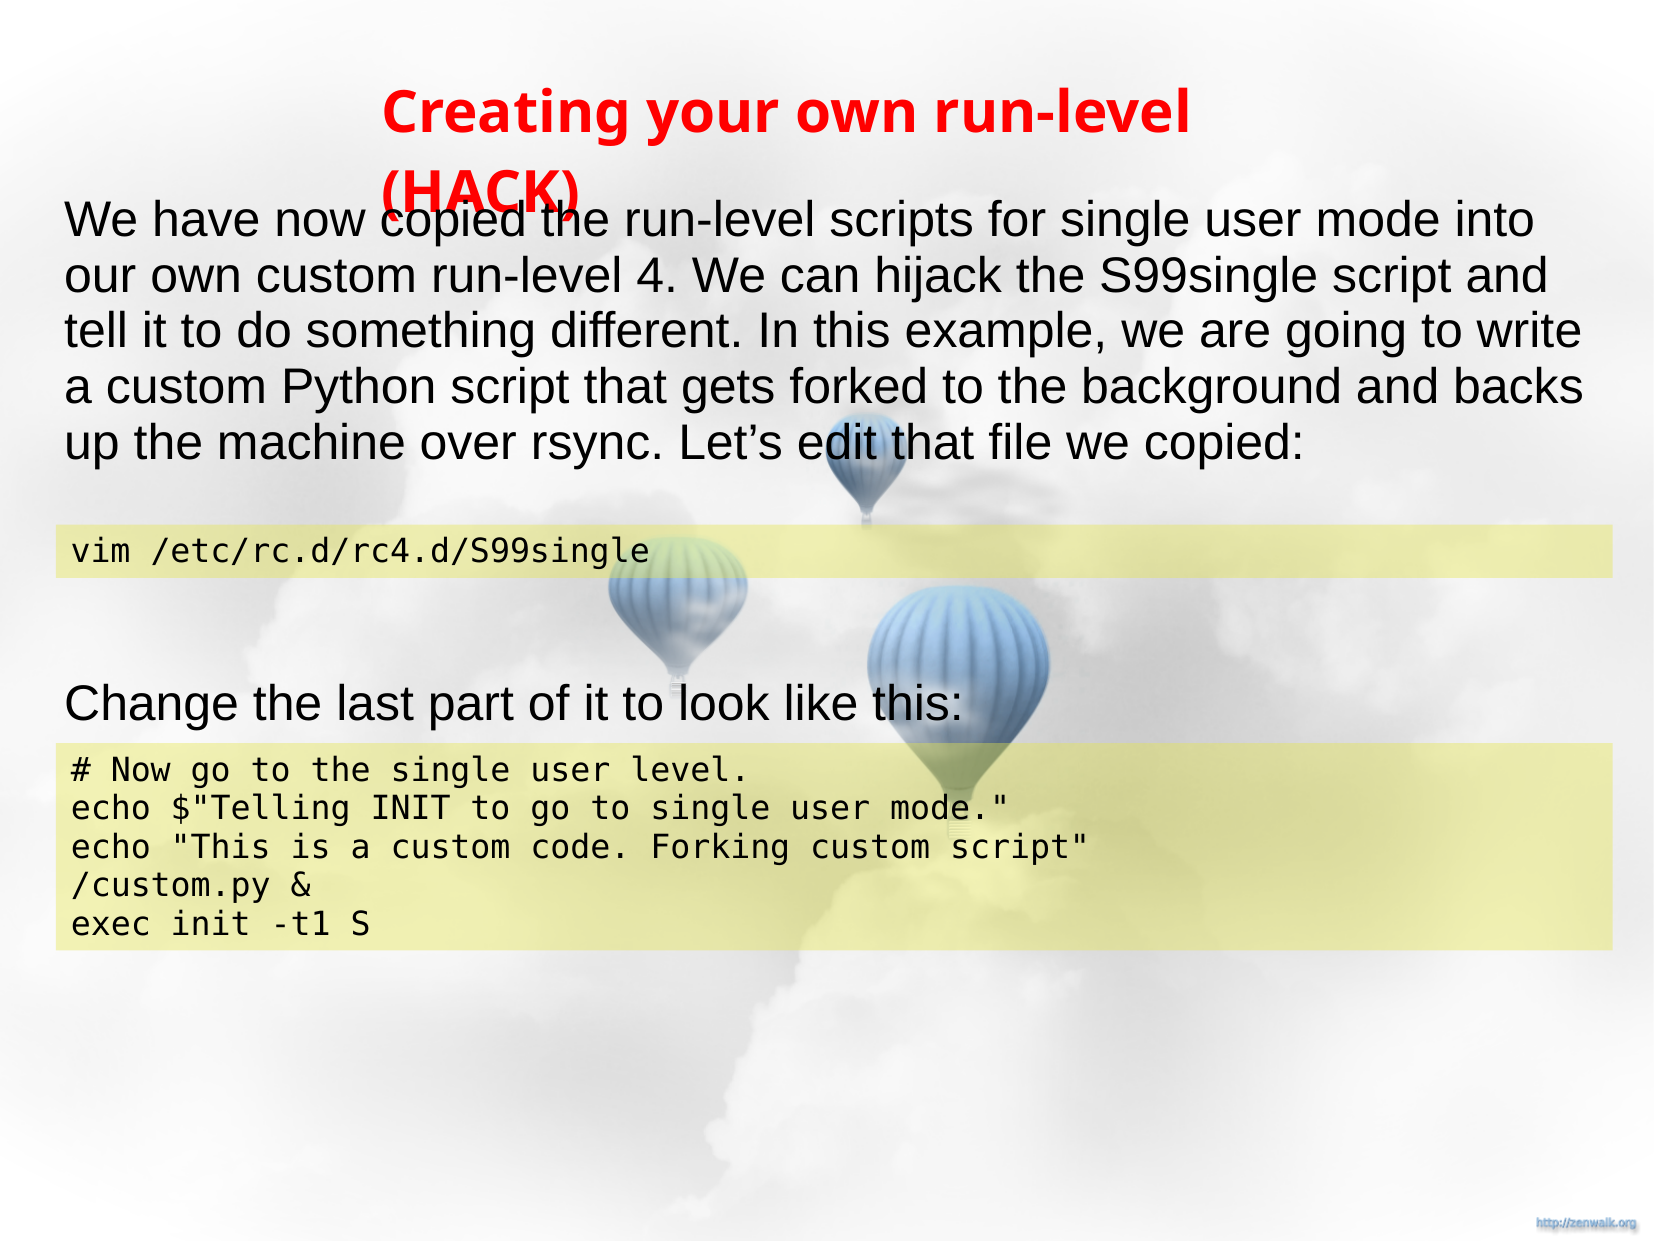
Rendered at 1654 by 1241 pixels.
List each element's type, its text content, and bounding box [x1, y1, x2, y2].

text_box Creating your own run-level (HACK) [366, 63, 1320, 149]
text_box We have now copied the run-level scripts for single user mode into our own custom run-level 4. We can hijack the S99single script and tell it to do something different. In this example, we are going to write a custom Python script that gets forked to the background and backs up the machine over rsync. Let’s edit that file we copied: [49, 183, 1625, 478]
text_box # Now go to the single user level. echo $"Telling INIT to go to single user mode." echo "This is a custom code. Forking custom script" /custom.py & exec init -t1 S [55, 757, 1613, 951]
text_box vim /etc/rc.d/rc4.d/S99single [55, 524, 1613, 578]
text_box Change the last part of it to look like this: [49, 667, 1625, 757]
